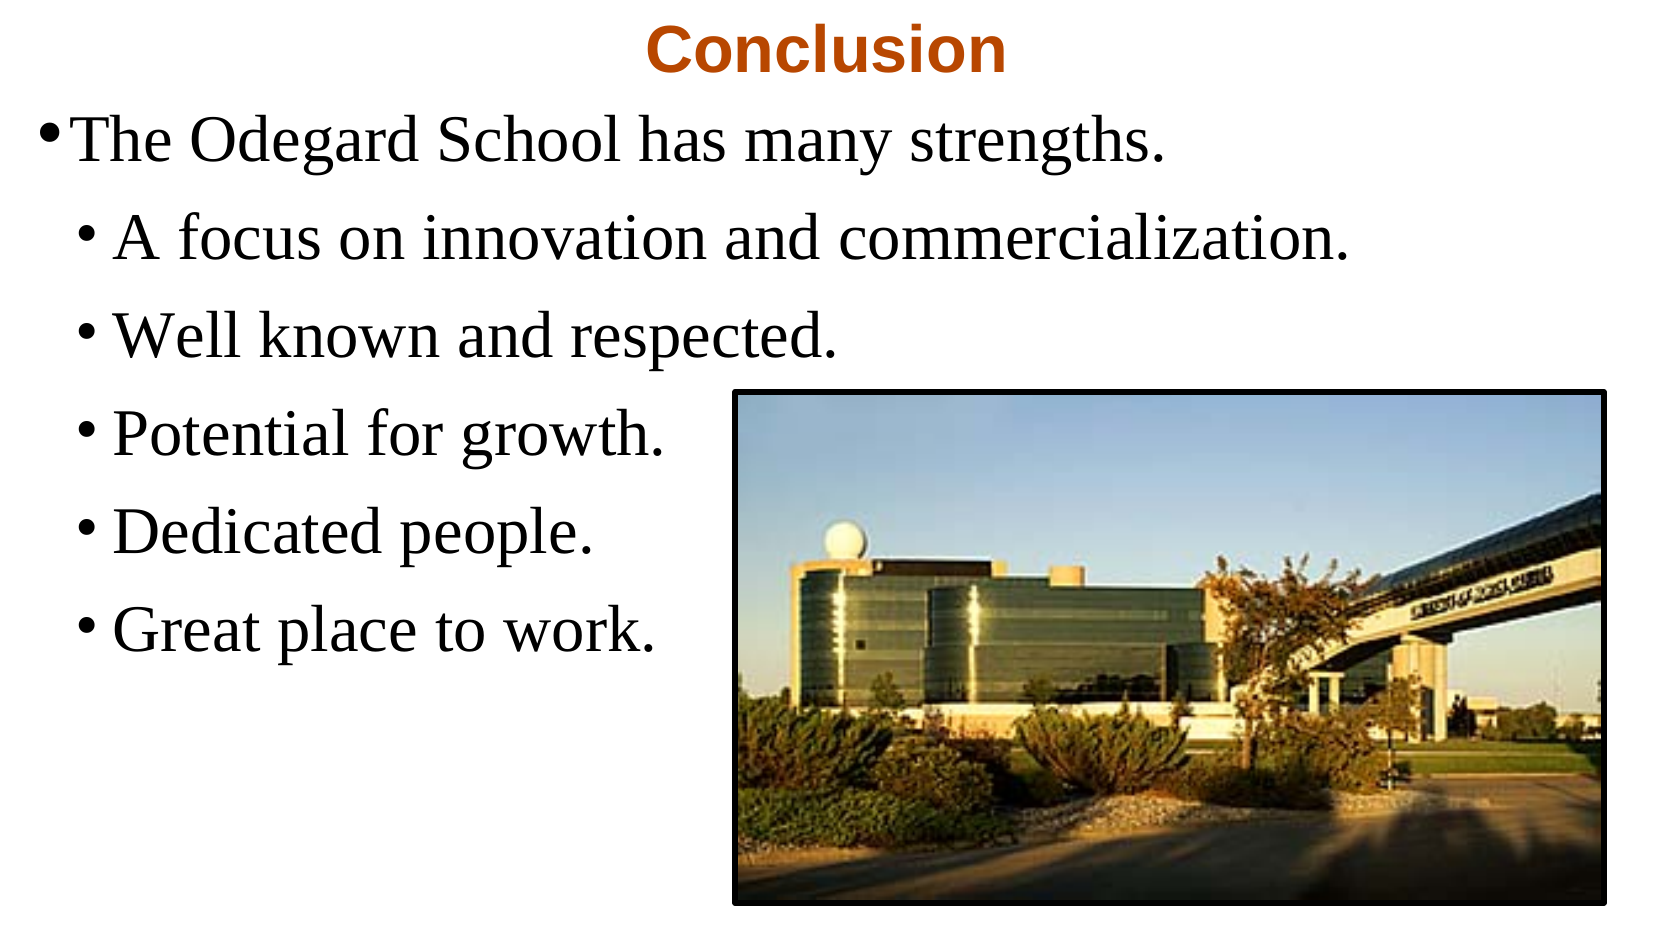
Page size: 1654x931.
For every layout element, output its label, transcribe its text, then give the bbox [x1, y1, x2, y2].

picture [738, 394, 1601, 901]
text_box The Odegard School has many strengths. A focus on innovation and commercialization. Well known and respected. Potential for growth. Dedicated people. Great place to work. [0, 100, 1443, 889]
text_box Conclusion [0, 1, 1654, 100]
